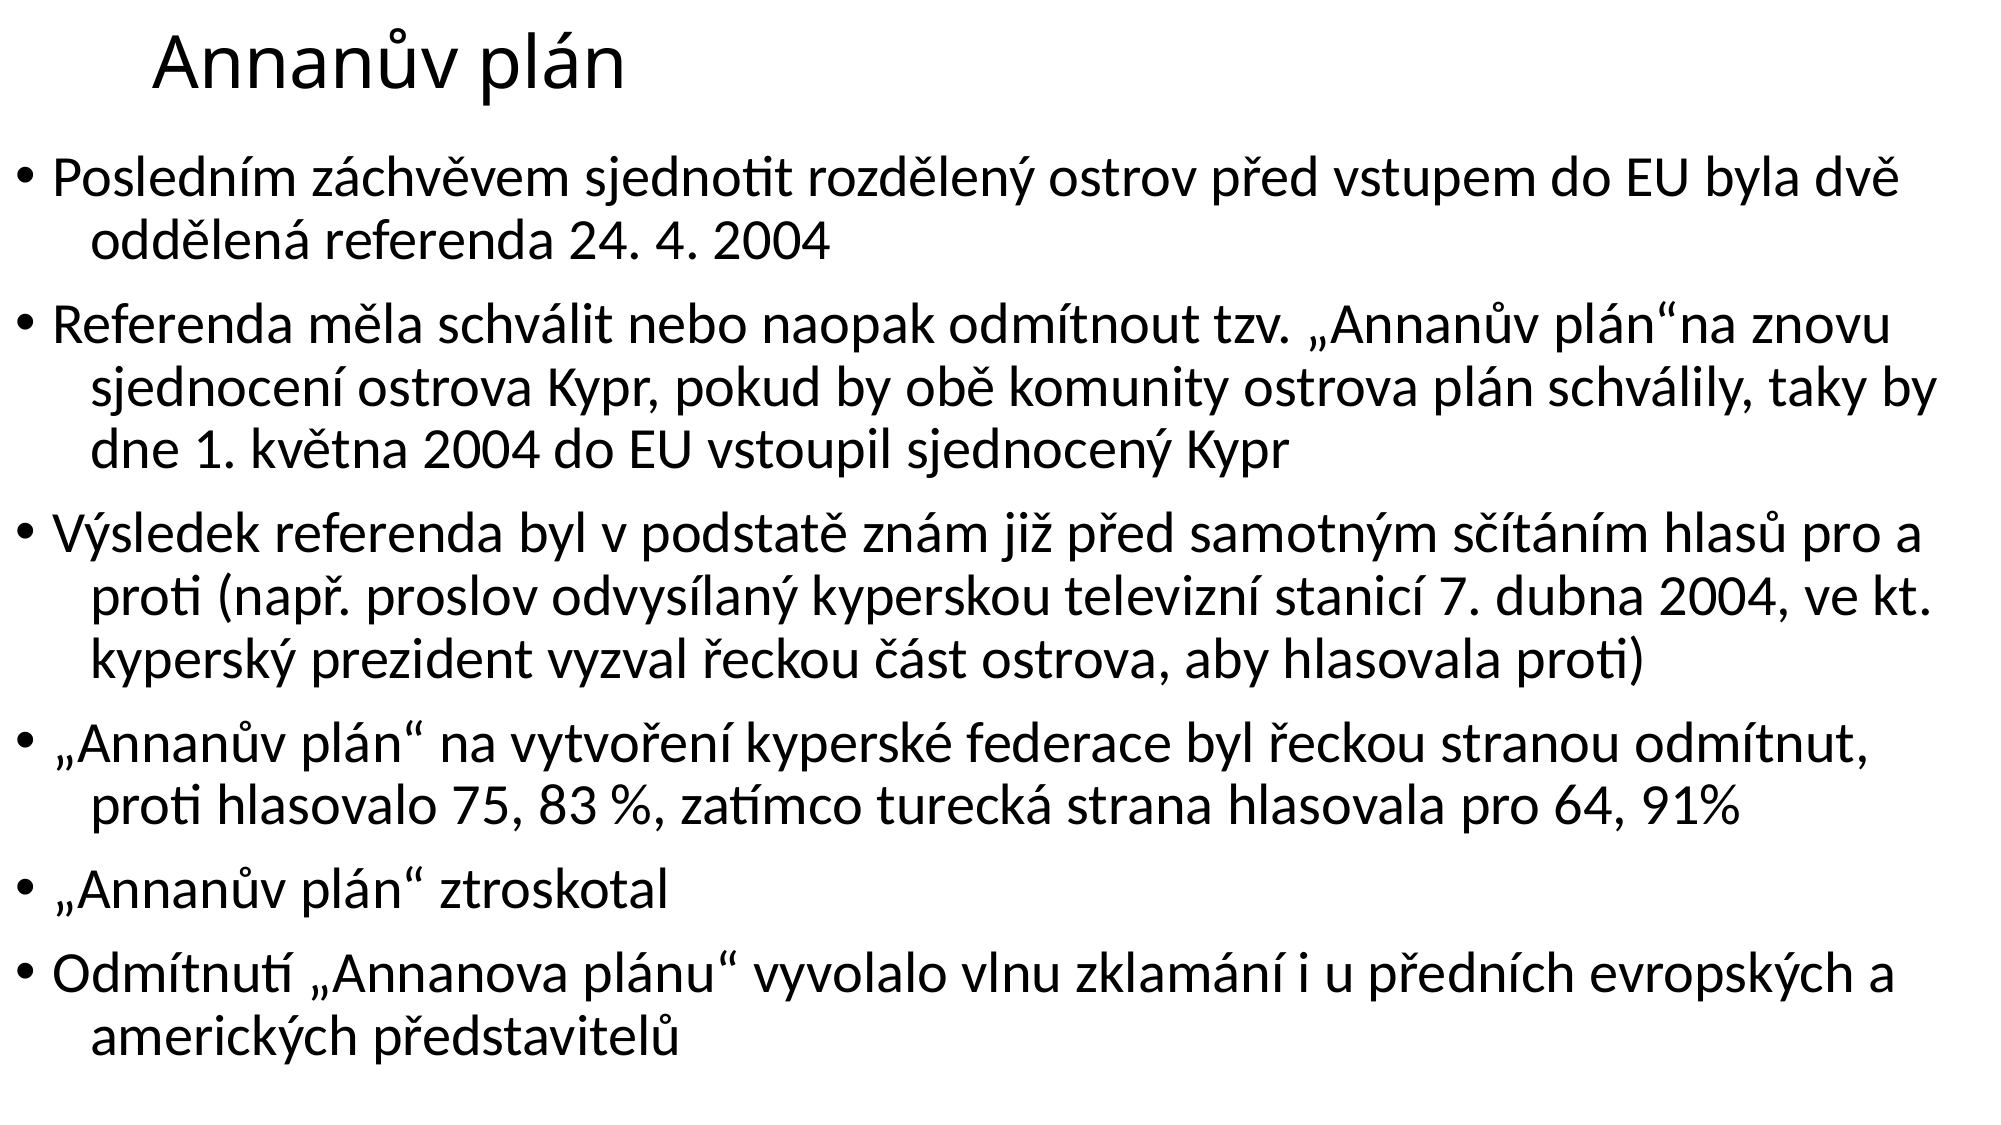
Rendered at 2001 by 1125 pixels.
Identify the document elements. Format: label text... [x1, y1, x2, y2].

title Annanův plán [137, 17, 1863, 112]
list Posledním záchvěvem sjednotit rozdělený ostrov před vstupem do EU byla dvě oddělená referenda 24. 4. 2004 Referenda měla schválit nebo naopak odmítnout tzv. „Annanův plán“na znovu sjednocení ostrova Kypr, pokud by obě komunity ostrova plán schválily, taky by dne 1. května 2004 do EU vstoupil sjednocený Kypr Výsledek referenda byl v podstatě znám již před samotným sčítáním hlasů pro a proti (např. proslov odvysílaný kyperskou televizní stanicí 7. dubna 2004, ve kt. kyperský prezident vyzval řeckou část ostrova, aby hlasovala proti) „Annanův plán“ na vytvoření kyperské federace byl řeckou stranou odmítnut, proti hlasovalo 75, 83 %, zatímco turecká strana hlasovala pro 64, 91% „Annanův plán“ ztroskotal Odmítnutí „Annanova plánu“ vyvolalo vlnu zklamání i u předních evropských a amerických představitelů [0, 139, 2000, 1125]
